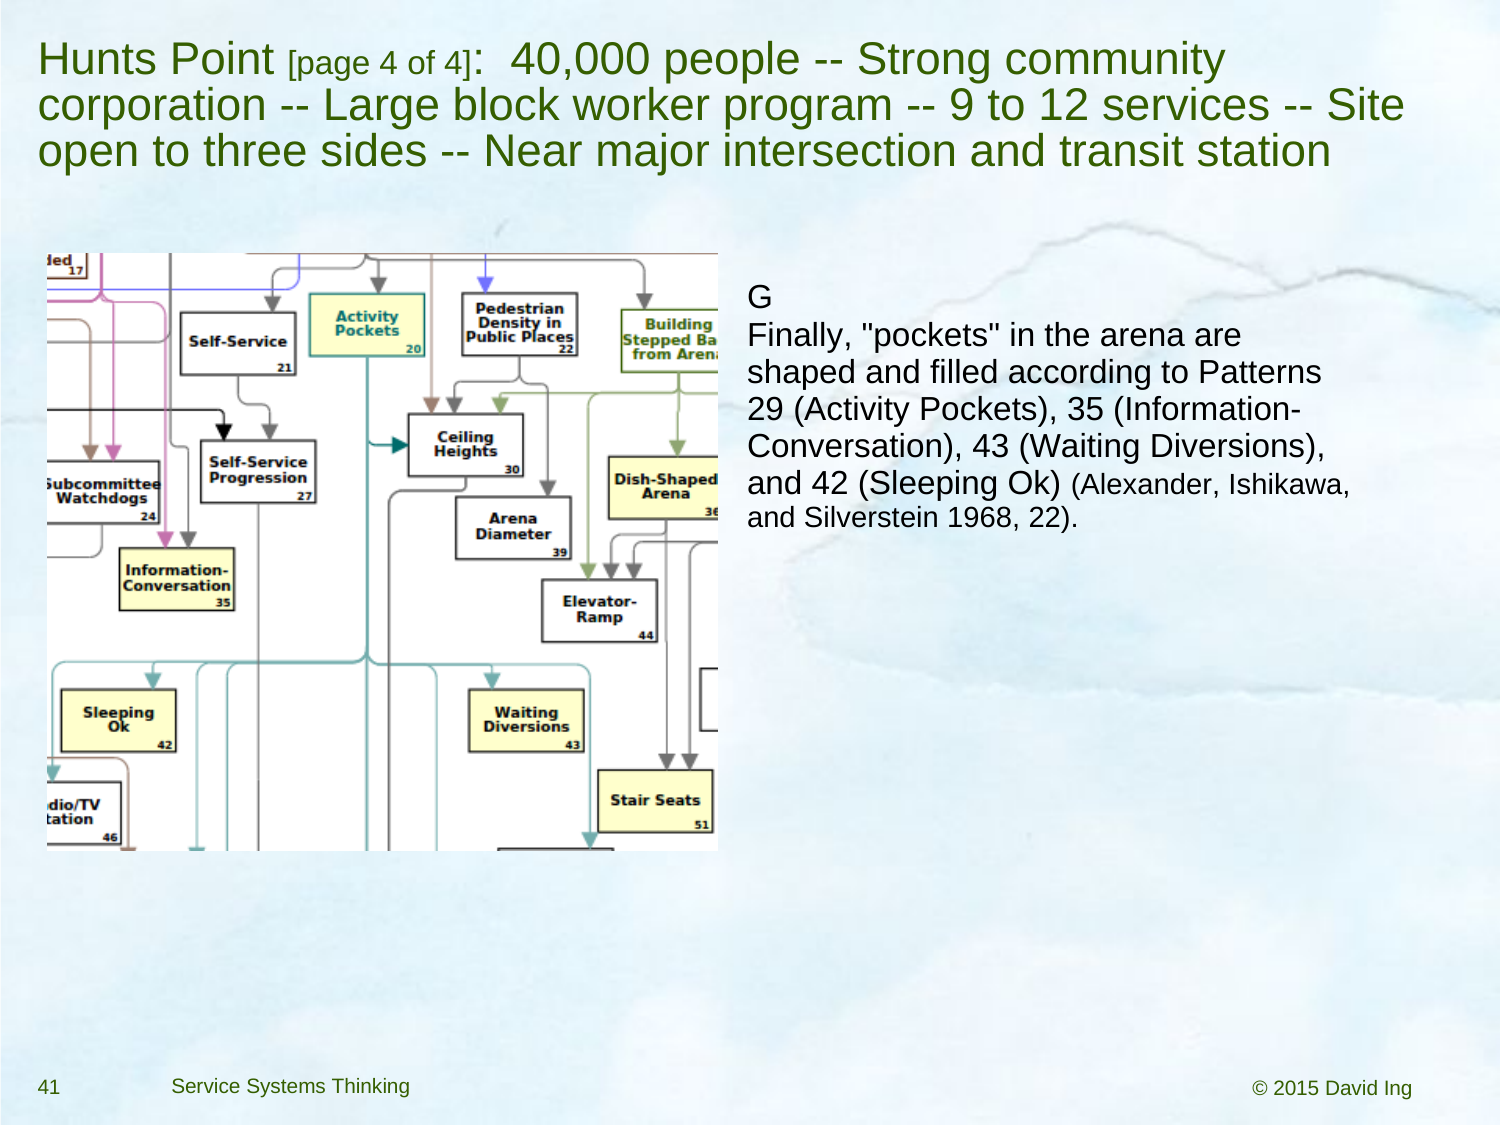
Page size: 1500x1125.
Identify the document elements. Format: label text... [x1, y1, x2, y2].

picture [0, 0, 1500, 1125]
title Hunts Point [page 4 of 4]: 40,000 people -- Strong community corporation -- Large block worker program -- 9 to 12 services -- Site open to three sides -- Near major intersection and transit station [37, 37, 1463, 182]
text_box G Finally, "pockets" in the arena are shaped and filled according to Patterns 29 (Activity Pockets), 35 (Information-Conversation), 43 (Waiting Diversions), and 42 (Sleeping Ok) (Alexander, Ishikawa, and Silverstein 1968, 22). [732, 271, 1376, 815]
